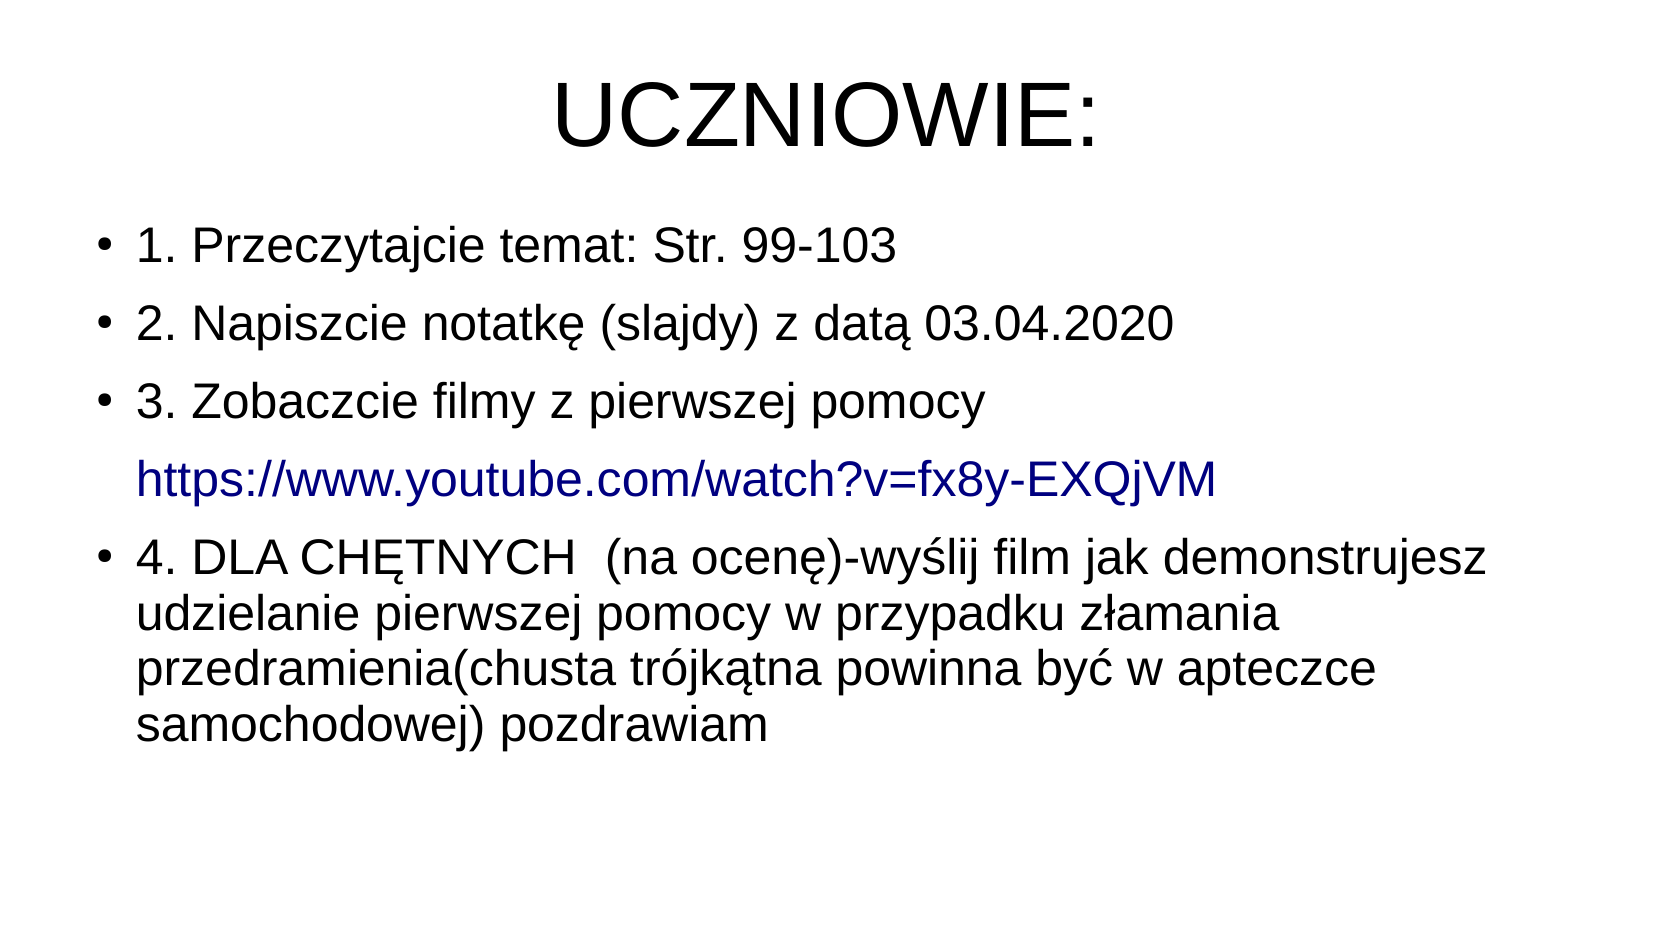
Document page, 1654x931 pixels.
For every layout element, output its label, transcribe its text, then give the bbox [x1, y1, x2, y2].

title UCZNIOWIE: [82, 37, 1571, 193]
list 1. Przeczytajcie temat: Str. 99-103 2. Napiszcie notatkę (slajdy) z datą 03.04.2020 3. Zobaczcie filmy z pierwszej pomocy https://www.youtube.com/watch?v=fx8y-EXQjVM 4. DLA CHĘTNYCH (na ocenę)-wyślij film jak demonstrujesz udzielanie pierwszej pomocy w przypadku złamania przedramienia(chusta trójkątna powinna być w apteczce samochodowej) pozdrawiam [82, 217, 1571, 758]
